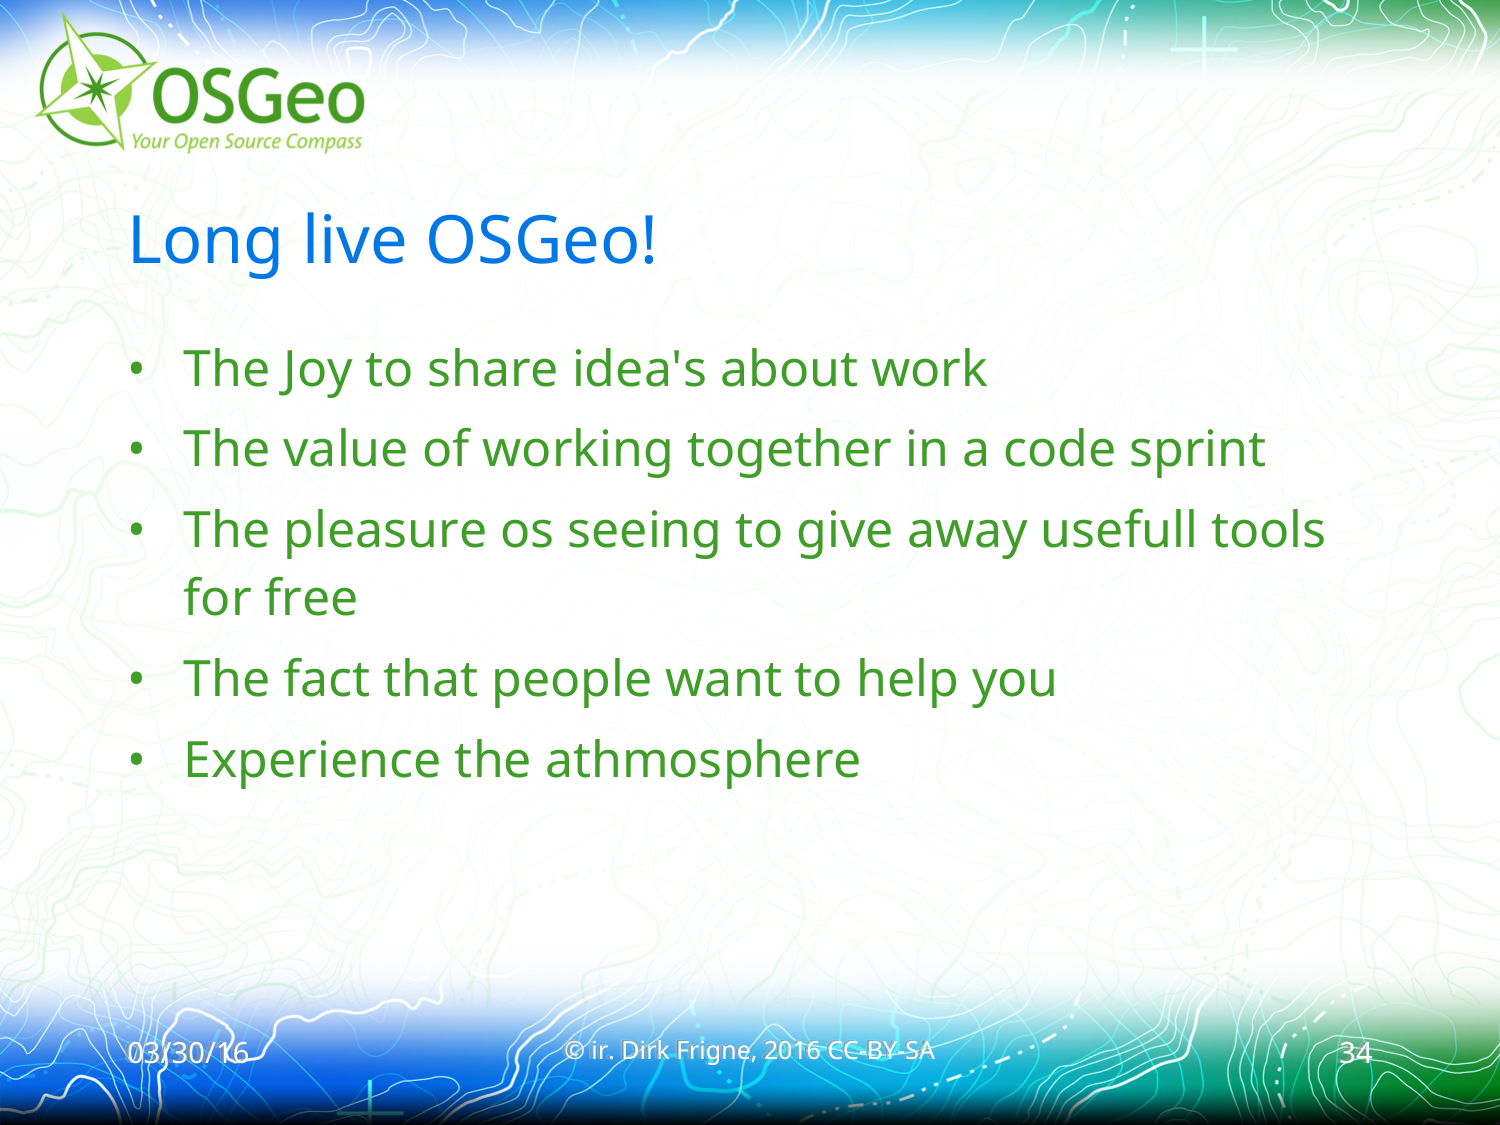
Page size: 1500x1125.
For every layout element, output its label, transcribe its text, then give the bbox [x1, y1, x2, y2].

picture [0, 0, 1500, 1125]
list The Joy to share idea's about work The value of working together in a code sprint The pleasure os seeing to give away usefull tools for free The fact that people want to help you Experience the athmosphere [112, 324, 1388, 1000]
title Long live OSGeo! [112, 187, 1388, 288]
